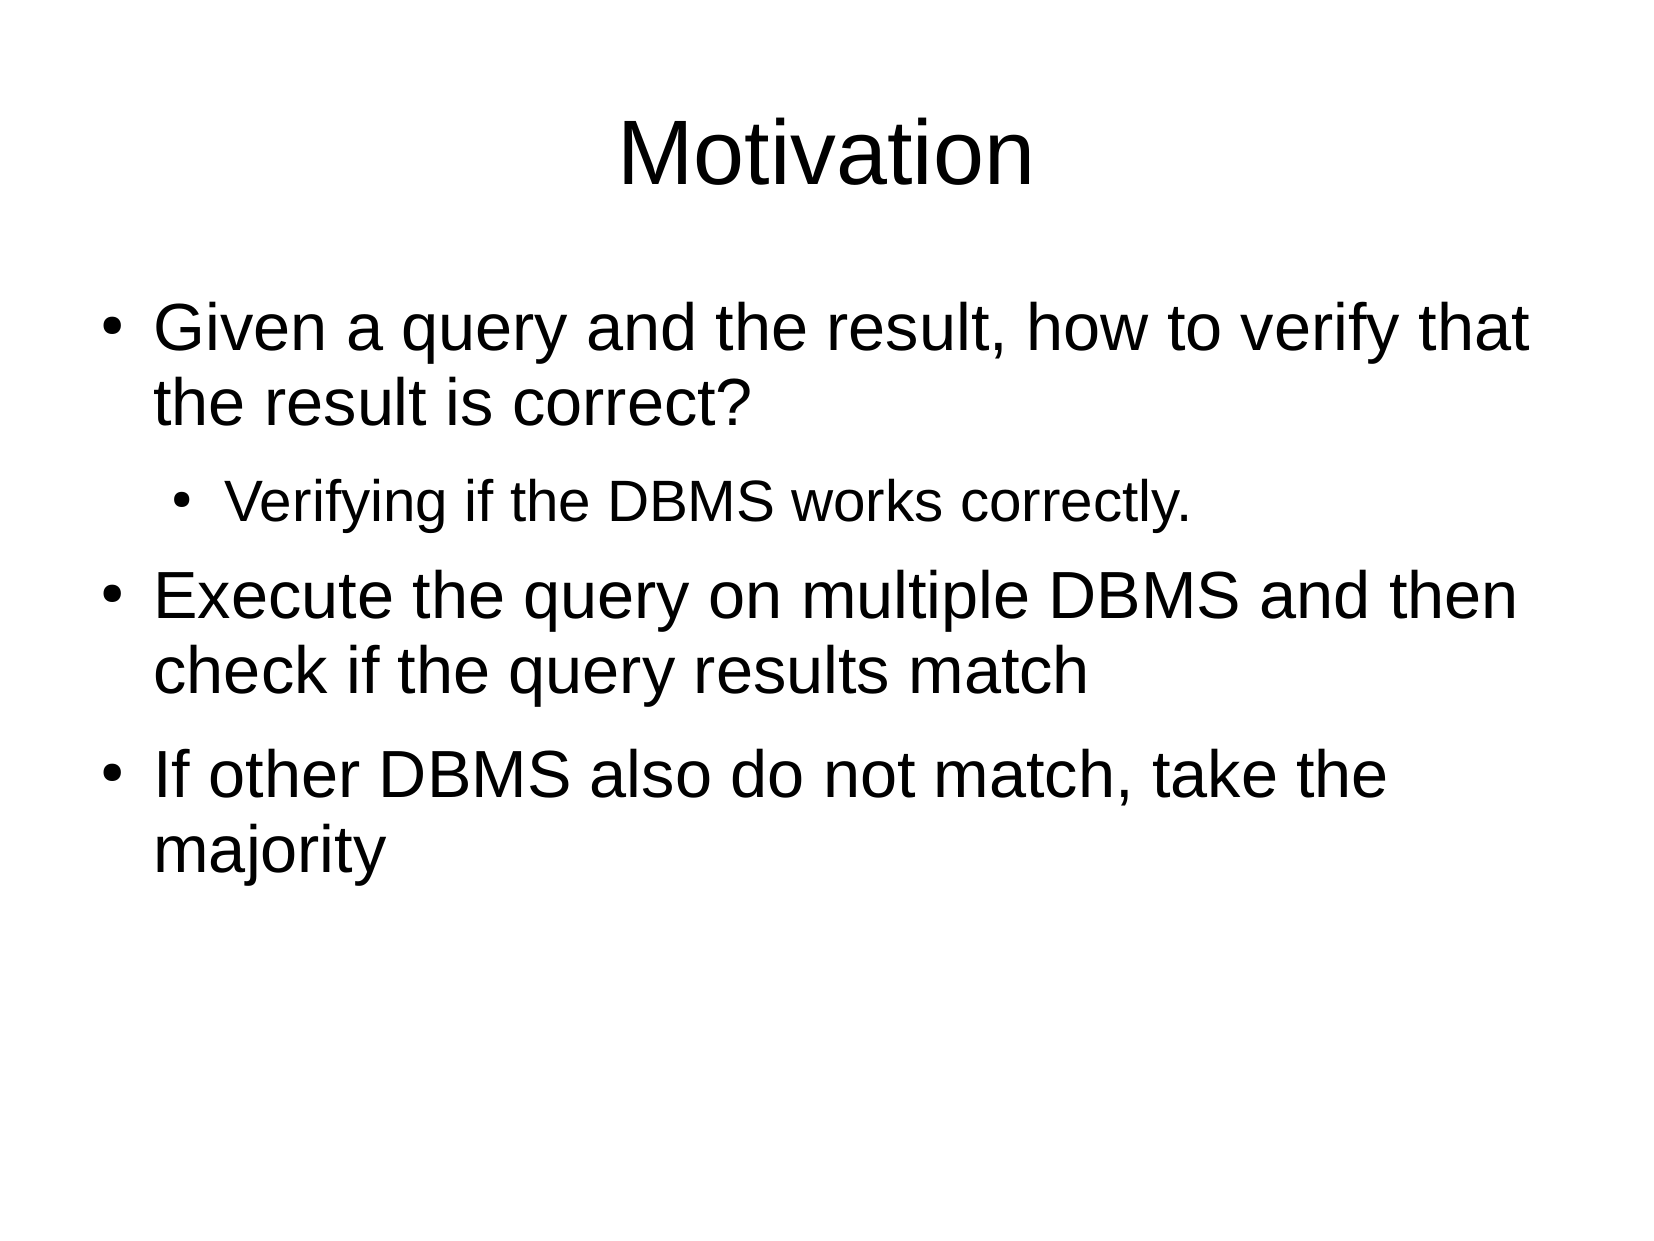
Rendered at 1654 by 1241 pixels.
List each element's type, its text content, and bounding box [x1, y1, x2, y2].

title Motivation [82, 56, 1571, 250]
list Given a query and the result, how to verify that the result is correct? Verifying if the DBMS works correctly. Execute the query on multiple DBMS and then check if the query results match If other DBMS also do not match, take the majority [82, 290, 1571, 1109]
